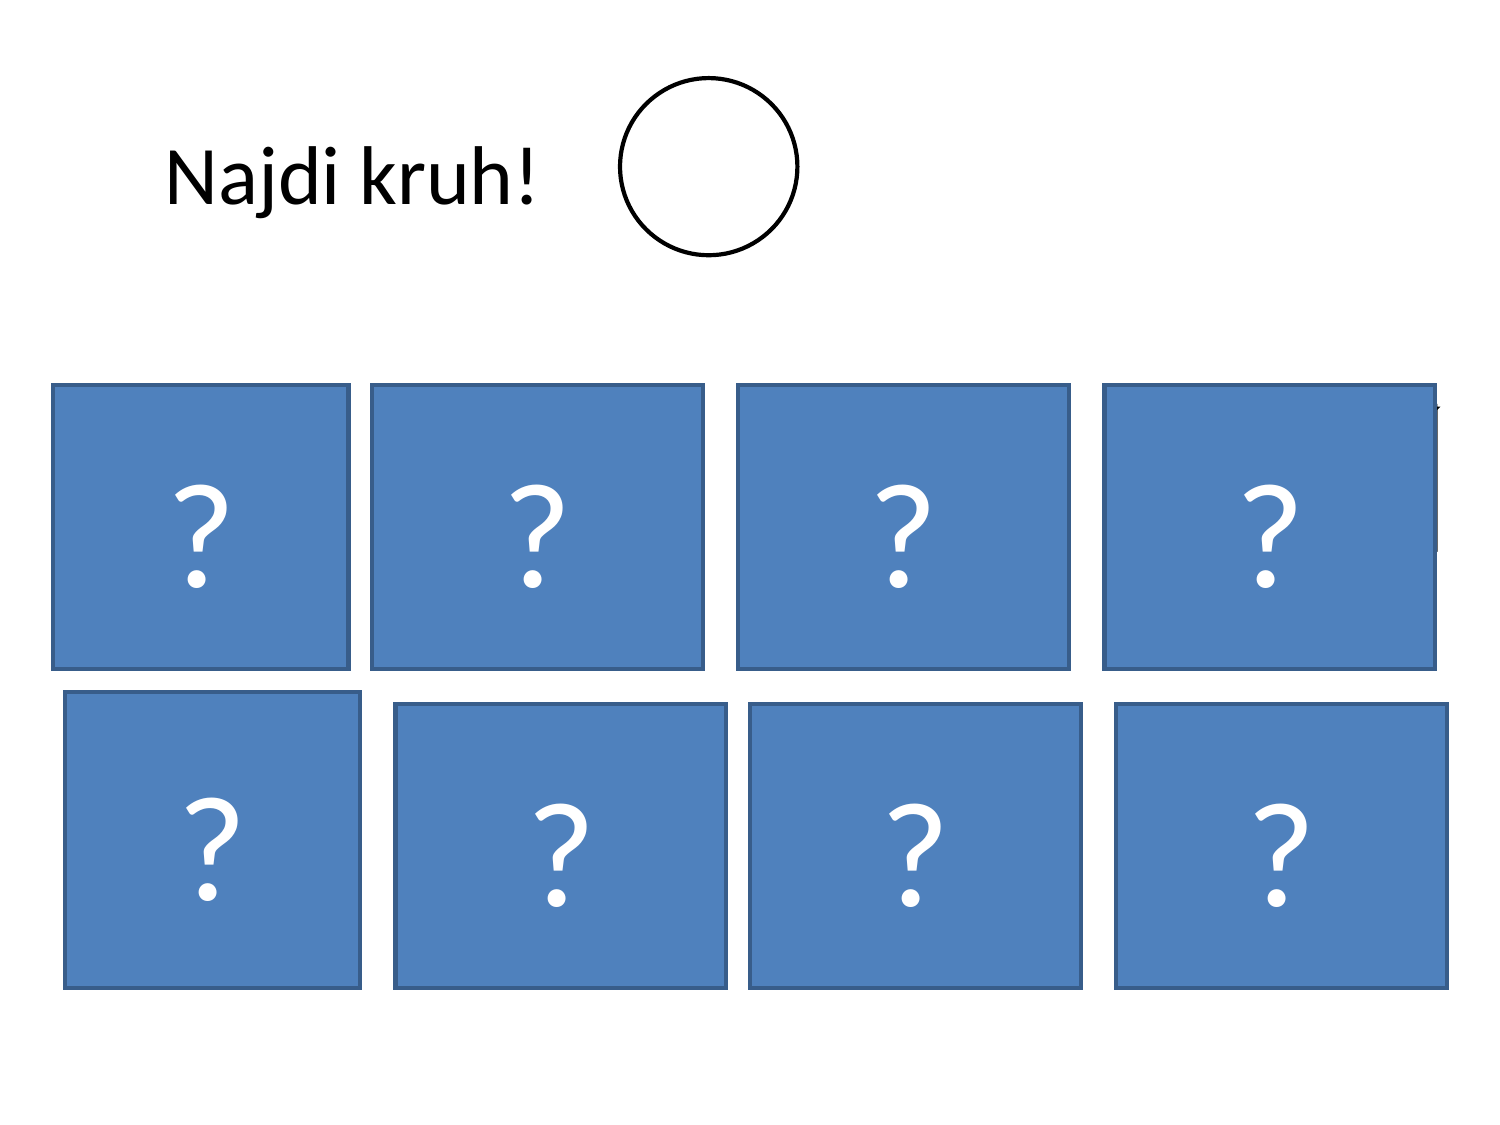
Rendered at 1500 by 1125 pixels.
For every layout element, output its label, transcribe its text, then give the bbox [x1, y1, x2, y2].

text_box kvádr [1175, 669, 1319, 674]
text_box čtverec [124, 669, 304, 674]
text_box krychle [785, 669, 963, 674]
text_box obdélník [1176, 988, 1382, 993]
text_box ? [750, 704, 1081, 988]
text_box ? [738, 385, 1070, 669]
text_box ? [53, 385, 349, 669]
text_box ? [1104, 385, 1436, 669]
text_box ? [64, 692, 361, 988]
text_box ? [372, 385, 703, 669]
text_box ? [1116, 704, 1447, 988]
text_box Najdi kruh! [149, 113, 557, 230]
text_box [620, 78, 798, 256]
text_box trojúhelník [65, 988, 318, 993]
text_box jehlan [833, 988, 989, 993]
text_box ? [395, 704, 727, 988]
